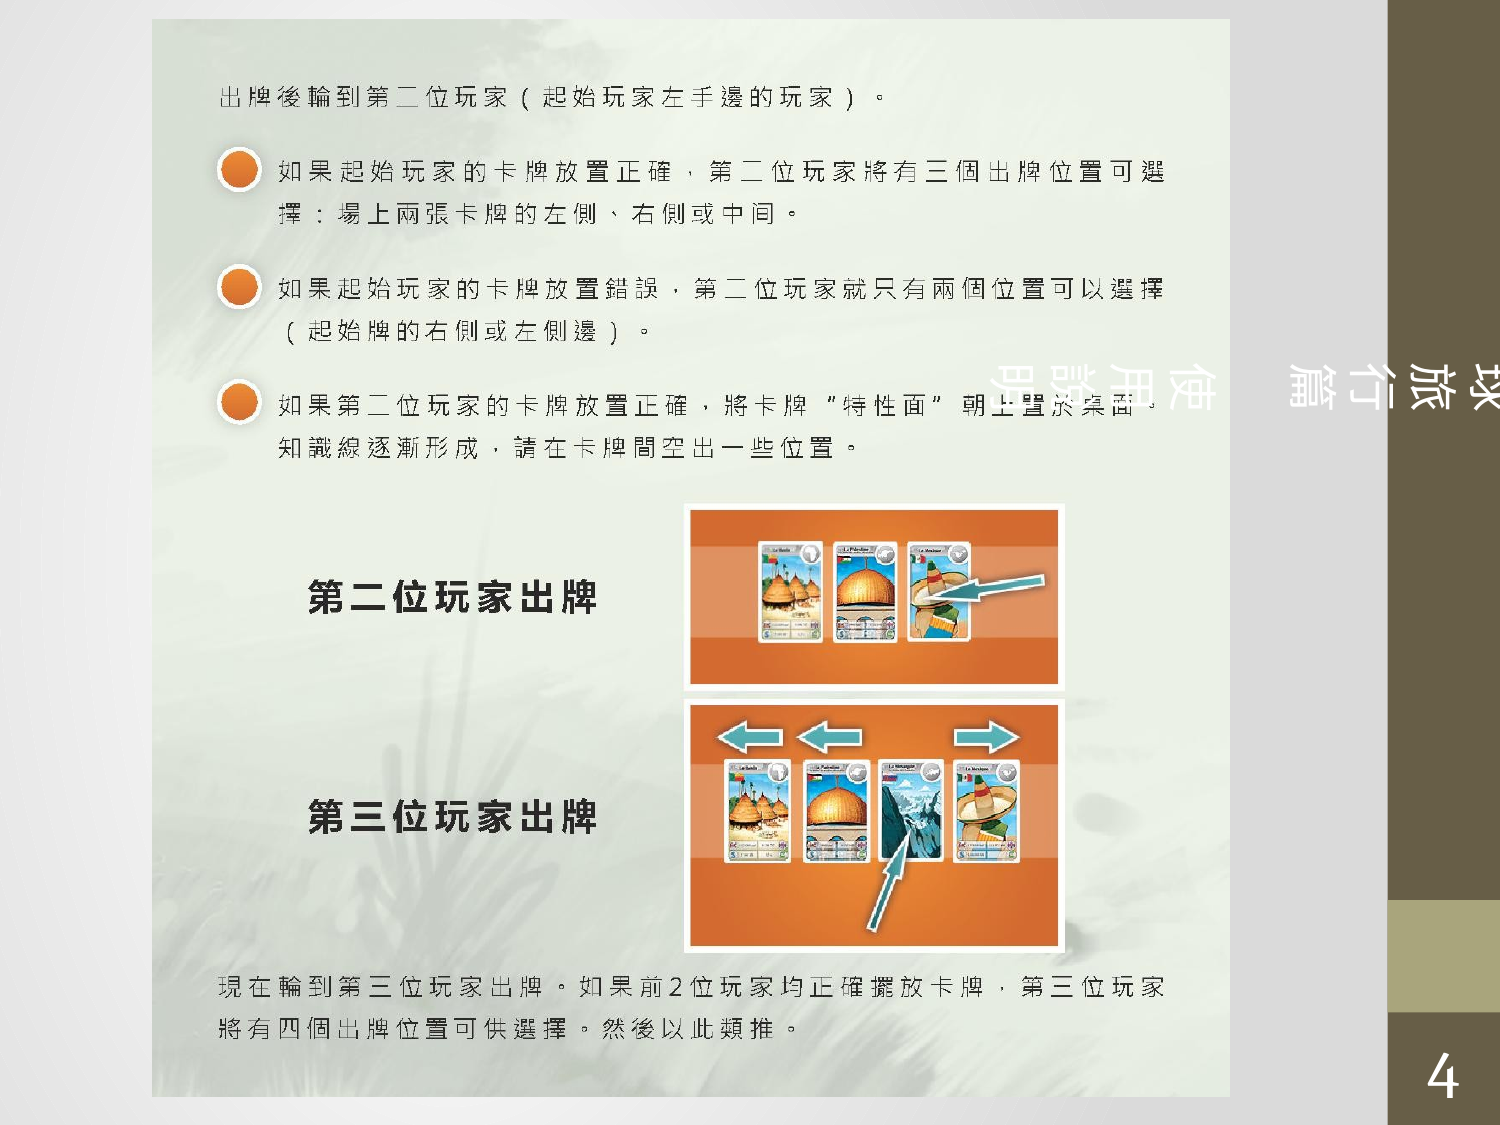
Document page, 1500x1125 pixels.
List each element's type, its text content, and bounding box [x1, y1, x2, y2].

picture [152, 19, 1230, 1097]
text_box 知識線 環球旅行篇 使用說明 [1392, 0, 1484, 787]
text_box 4 [1387, 1023, 1500, 1119]
